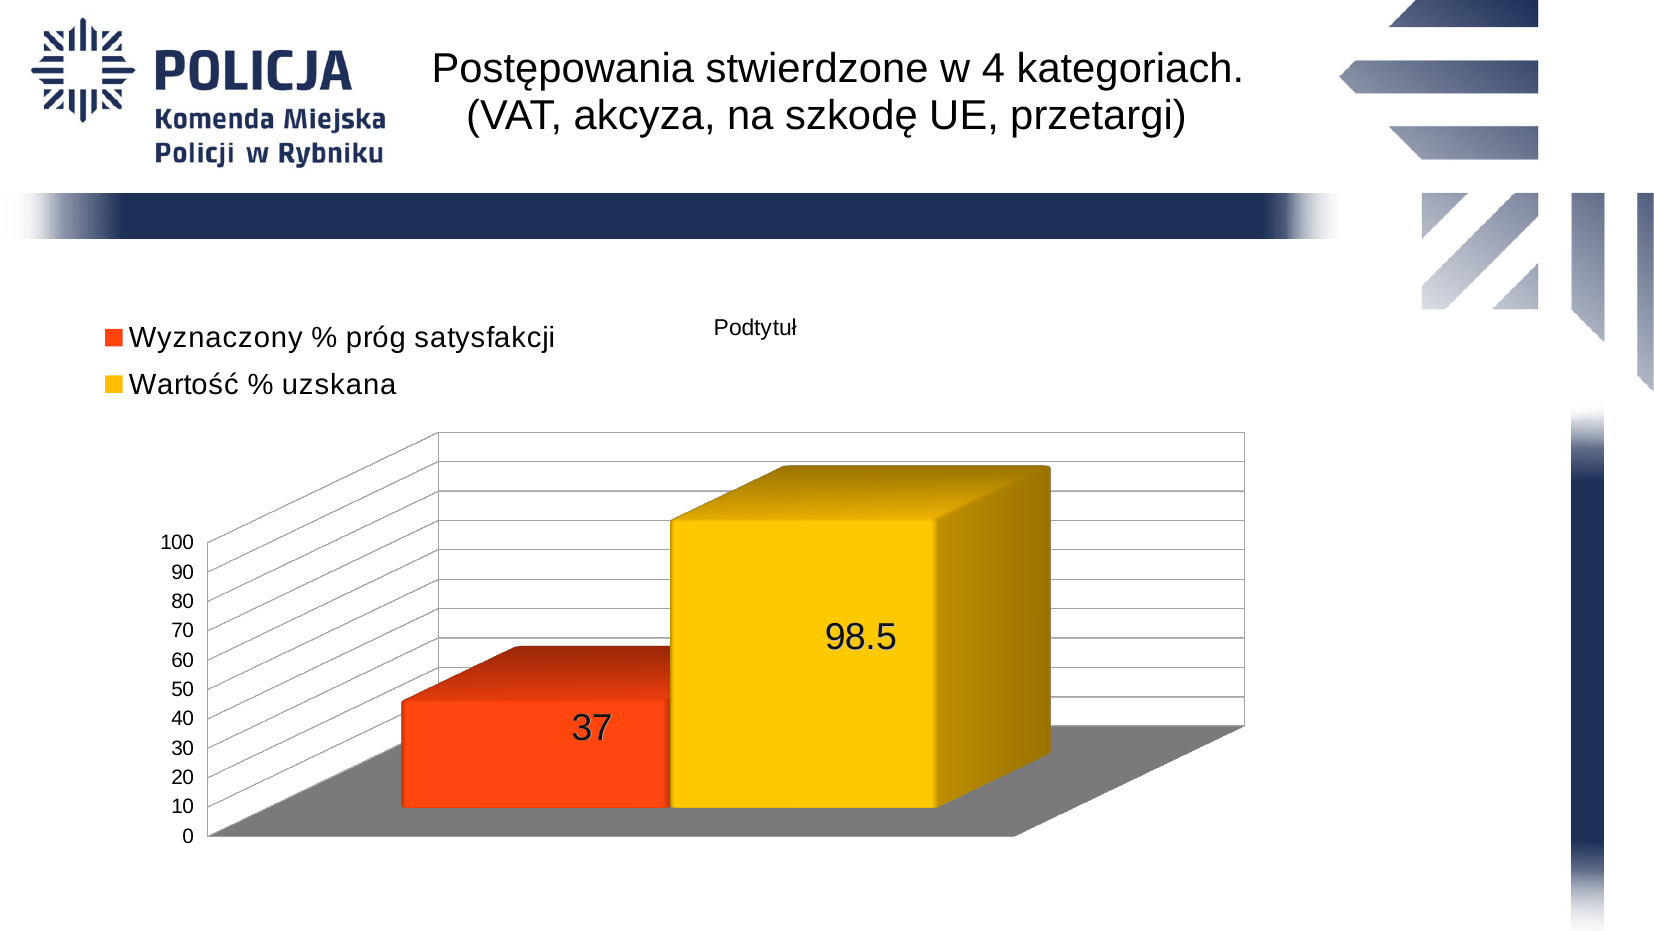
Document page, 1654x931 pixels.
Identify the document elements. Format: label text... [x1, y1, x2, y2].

chart [73, 295, 1437, 886]
picture [0, 0, 1654, 931]
title Postępowania stwierdzone w 4 kategoriach. (VAT, akcyza, na szkodę UE, przetargi) [82, 0, 1571, 231]
